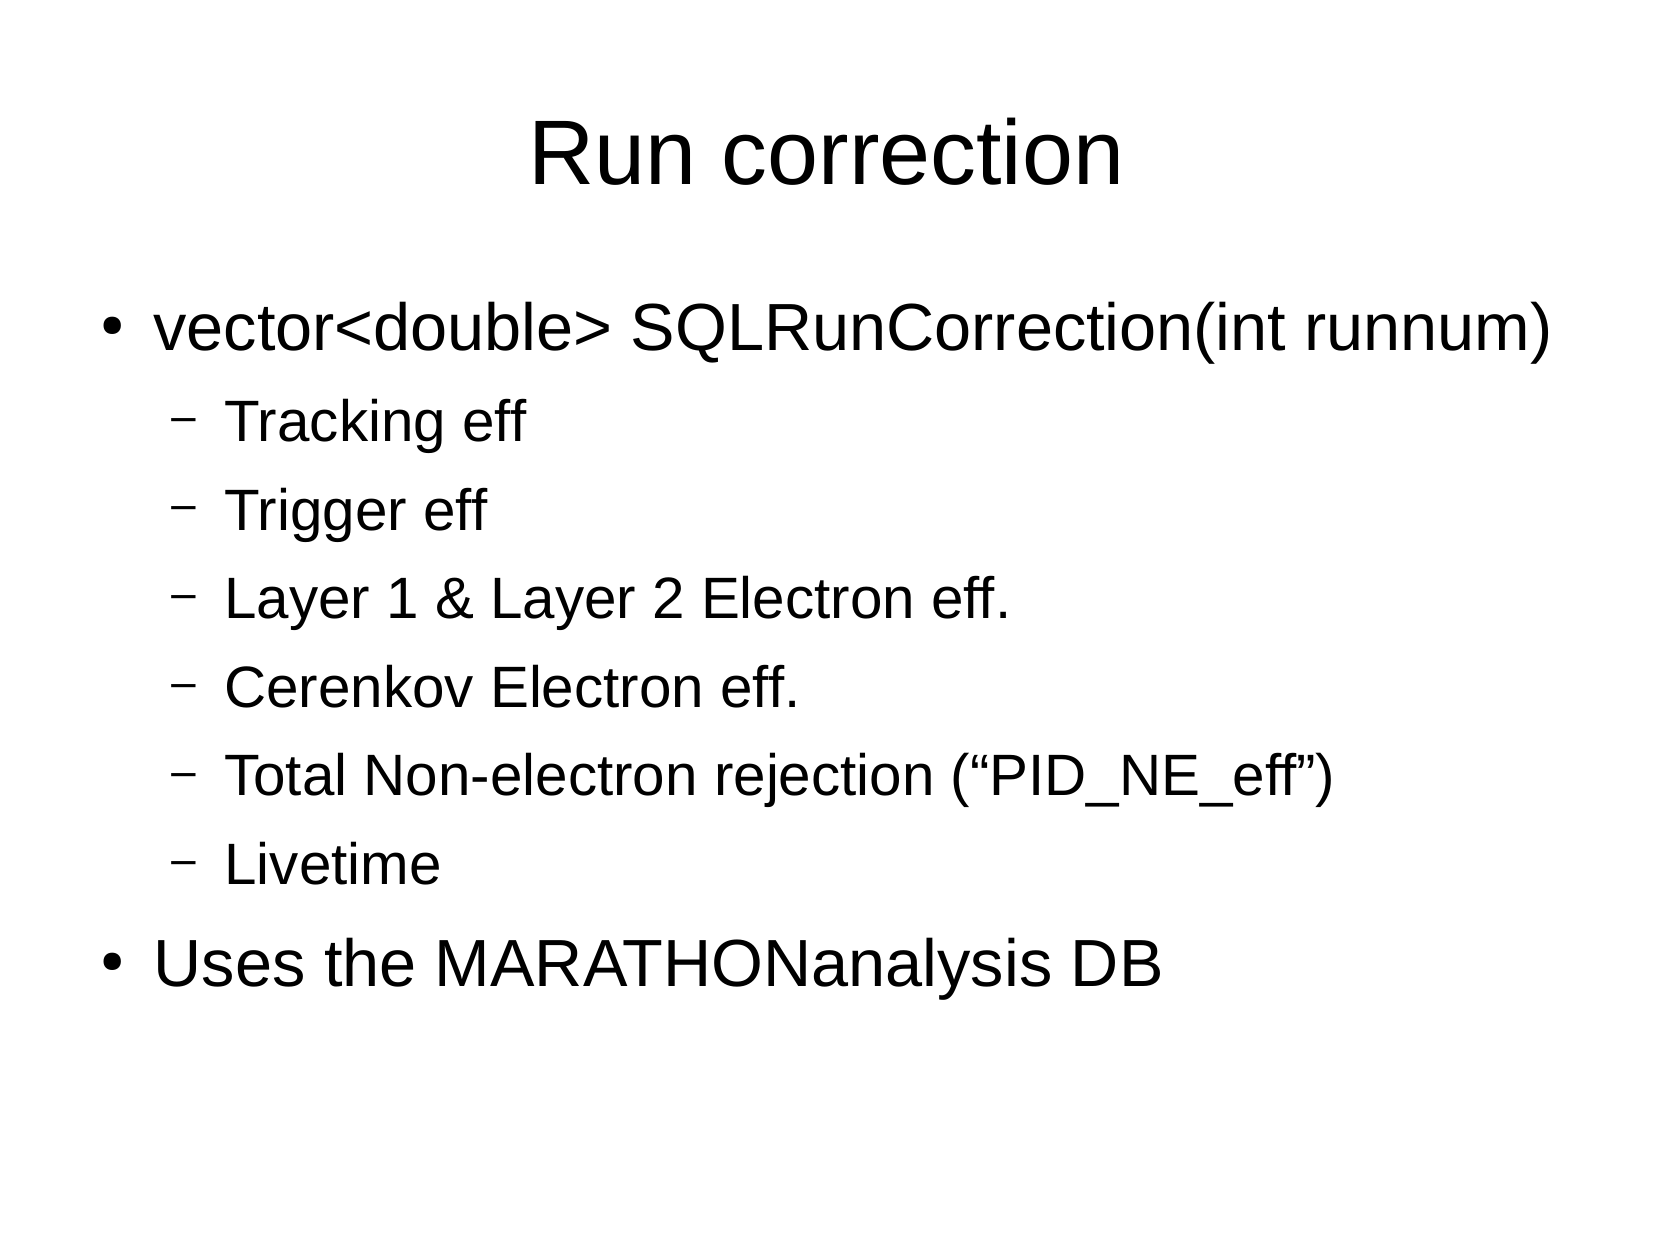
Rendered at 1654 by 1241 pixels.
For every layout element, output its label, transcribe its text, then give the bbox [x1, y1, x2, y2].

list vector<double> SQLRunCorrection(int runnum) Tracking eff Trigger eff Layer 1 & Layer 2 Electron eff. Cerenkov Electron eff. Total Non-electron rejection (“PID_NE_eff”) Livetime Uses the MARATHONanalysis DB [82, 290, 1571, 1010]
title Run correction [82, 49, 1571, 257]
